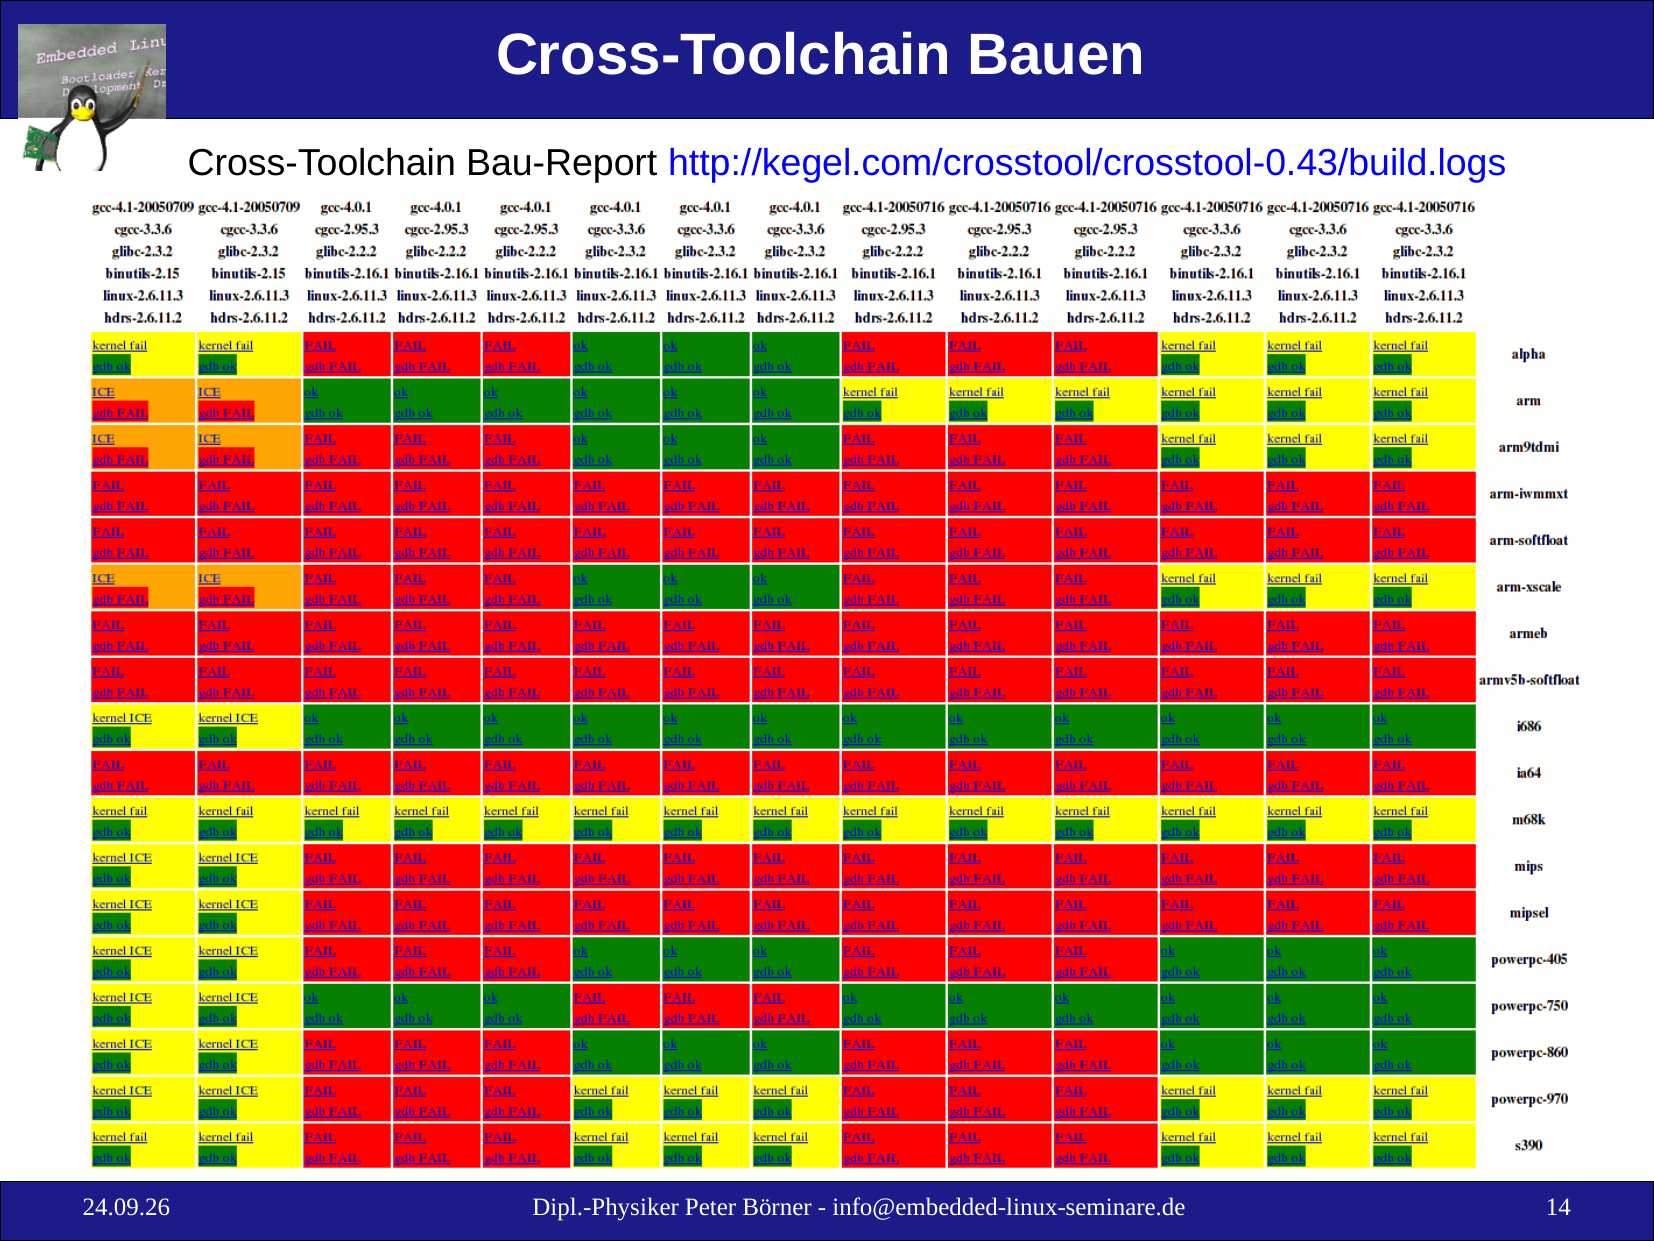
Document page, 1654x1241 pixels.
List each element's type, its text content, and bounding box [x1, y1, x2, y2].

picture [89, 197, 1582, 1169]
title Cross-Toolchain Bauen [76, 19, 1565, 89]
text_box Cross-Toolchain Bau-Report http://kegel.com/crosstool/crosstool-0.43/build.logs [173, 134, 1580, 191]
picture [18, 24, 166, 171]
